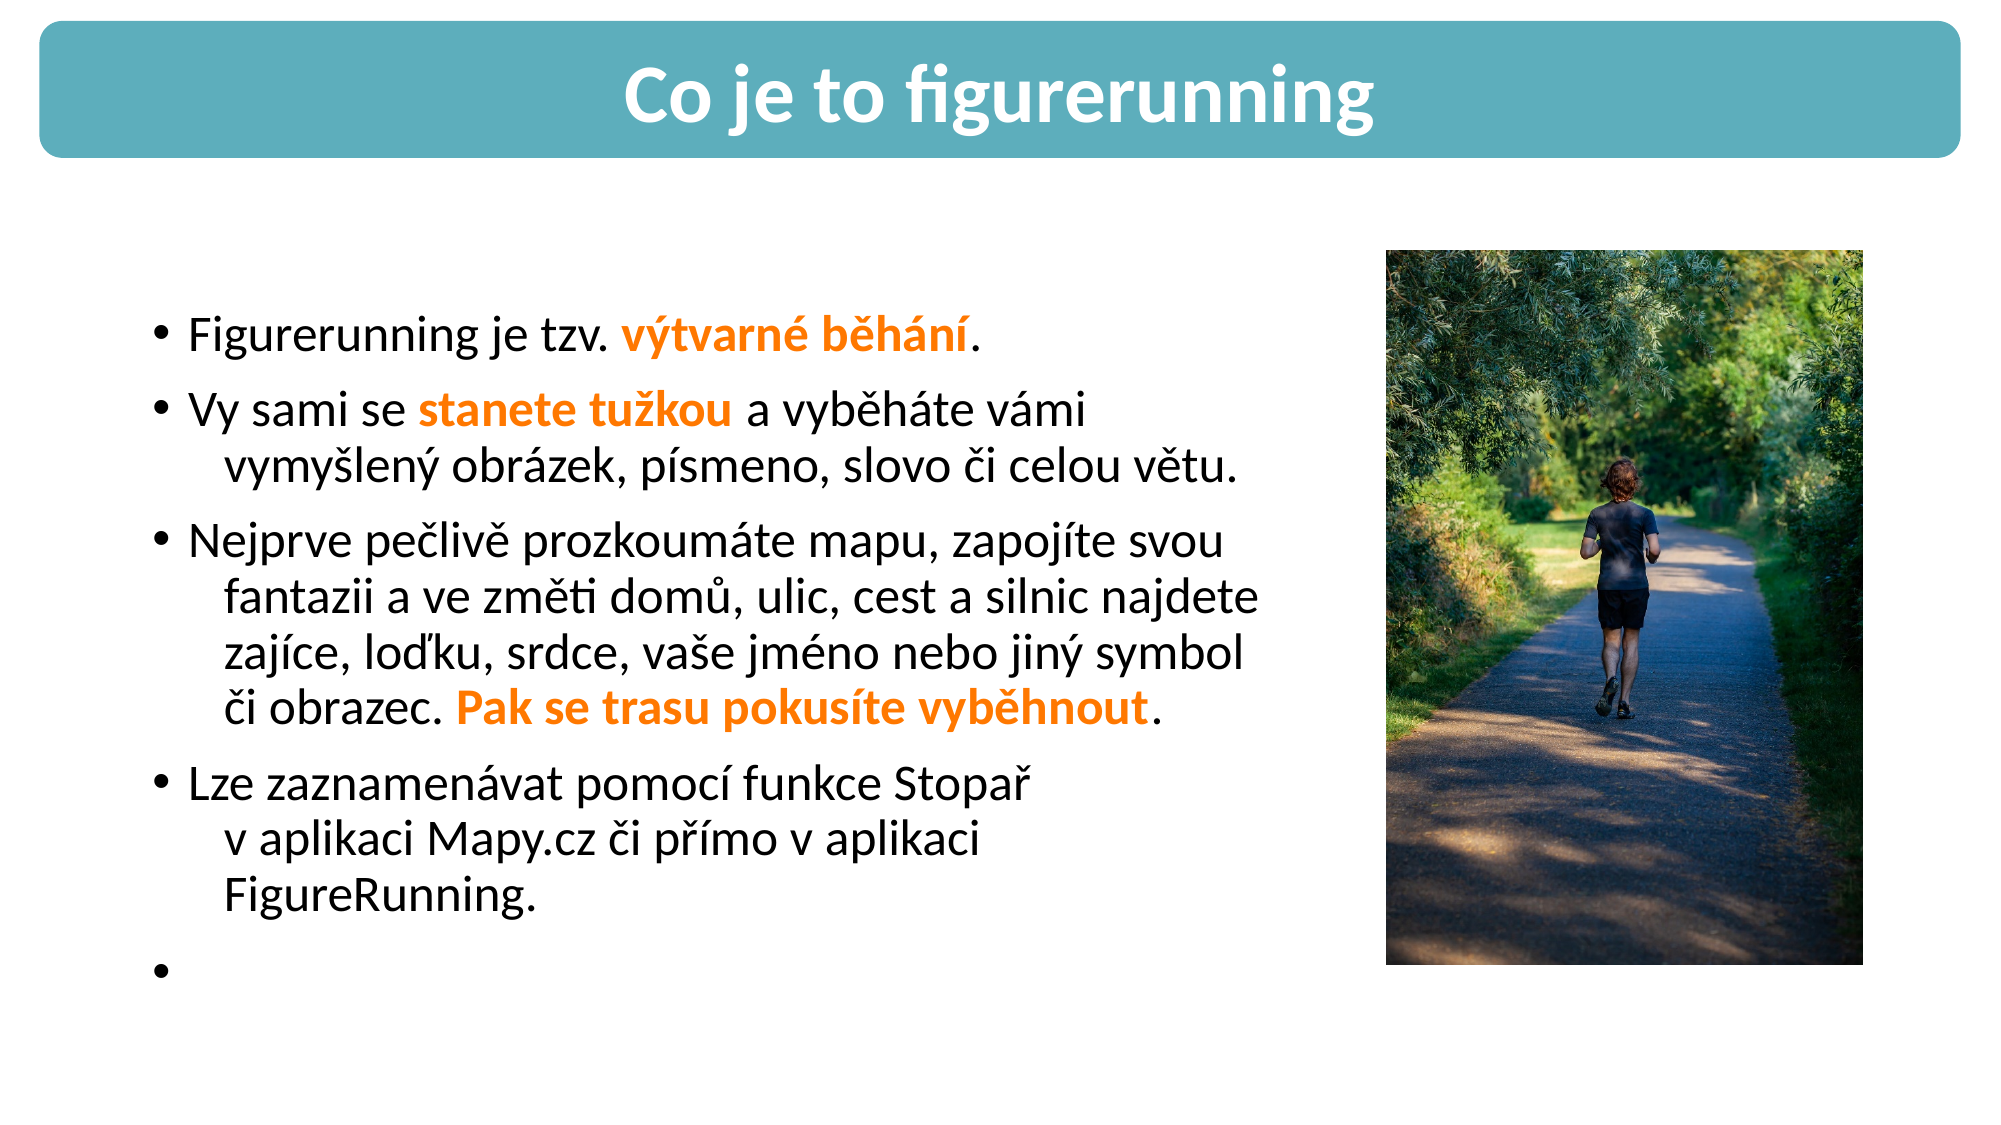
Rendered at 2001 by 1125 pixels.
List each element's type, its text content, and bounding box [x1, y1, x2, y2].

picture [1386, 250, 1863, 965]
list Figurerunning je tzv. výtvarné běhání. Vy sami se stanete tužkou a vyběháte vámi vymyšlený obrázek, písmeno, slovo či celou větu. Nejprve pečlivě prozkoumáte mapu, zapojíte svou fantazii a ve změti domů, ulic, cest a silnic najdete zajíce, loďku, srdce, vaše jméno nebo jiný symbol či obrazec. Pak se trasu pokusíte vyběhnout. Lze zaznamenávat pomocí funkce Stopař v aplikaci Mapy.cz či přímo v aplikaci FigureRunning. [137, 299, 1302, 1014]
text_box Co je to figurerunning [39, 20, 1961, 158]
